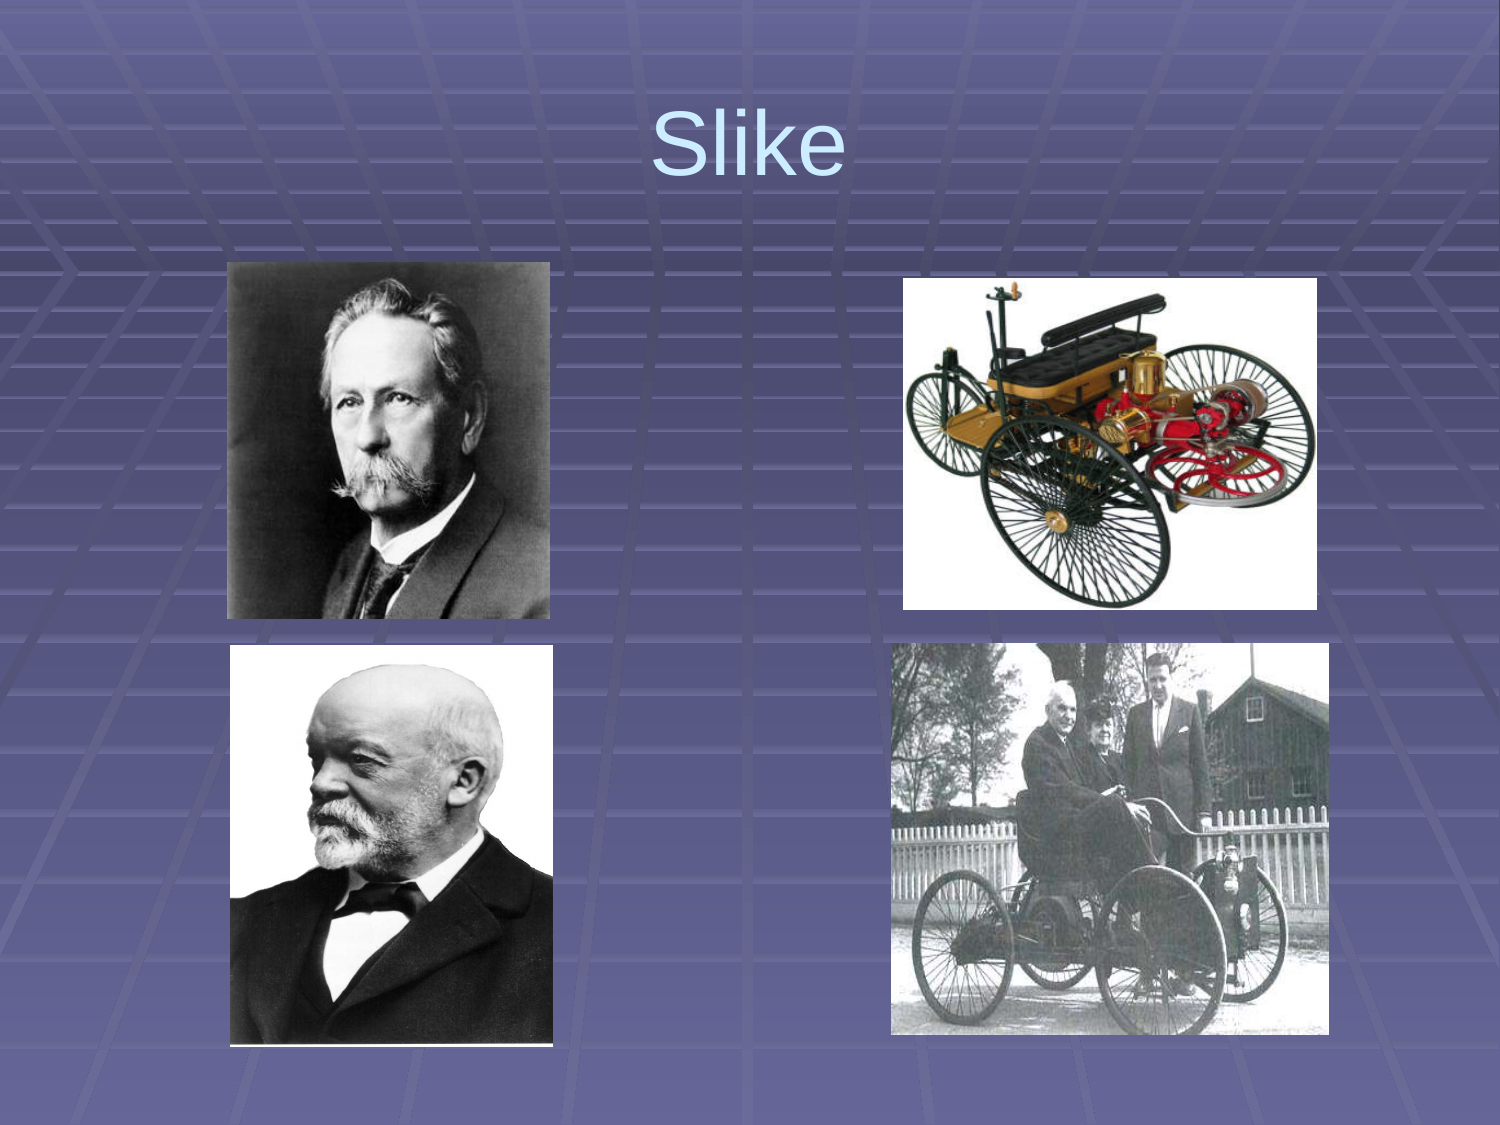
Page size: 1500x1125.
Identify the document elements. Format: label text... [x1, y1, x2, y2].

picture [903, 278, 1317, 610]
title Slike [74, 44, 1425, 233]
picture [891, 643, 1329, 1035]
picture [230, 645, 553, 1047]
picture [227, 262, 550, 619]
